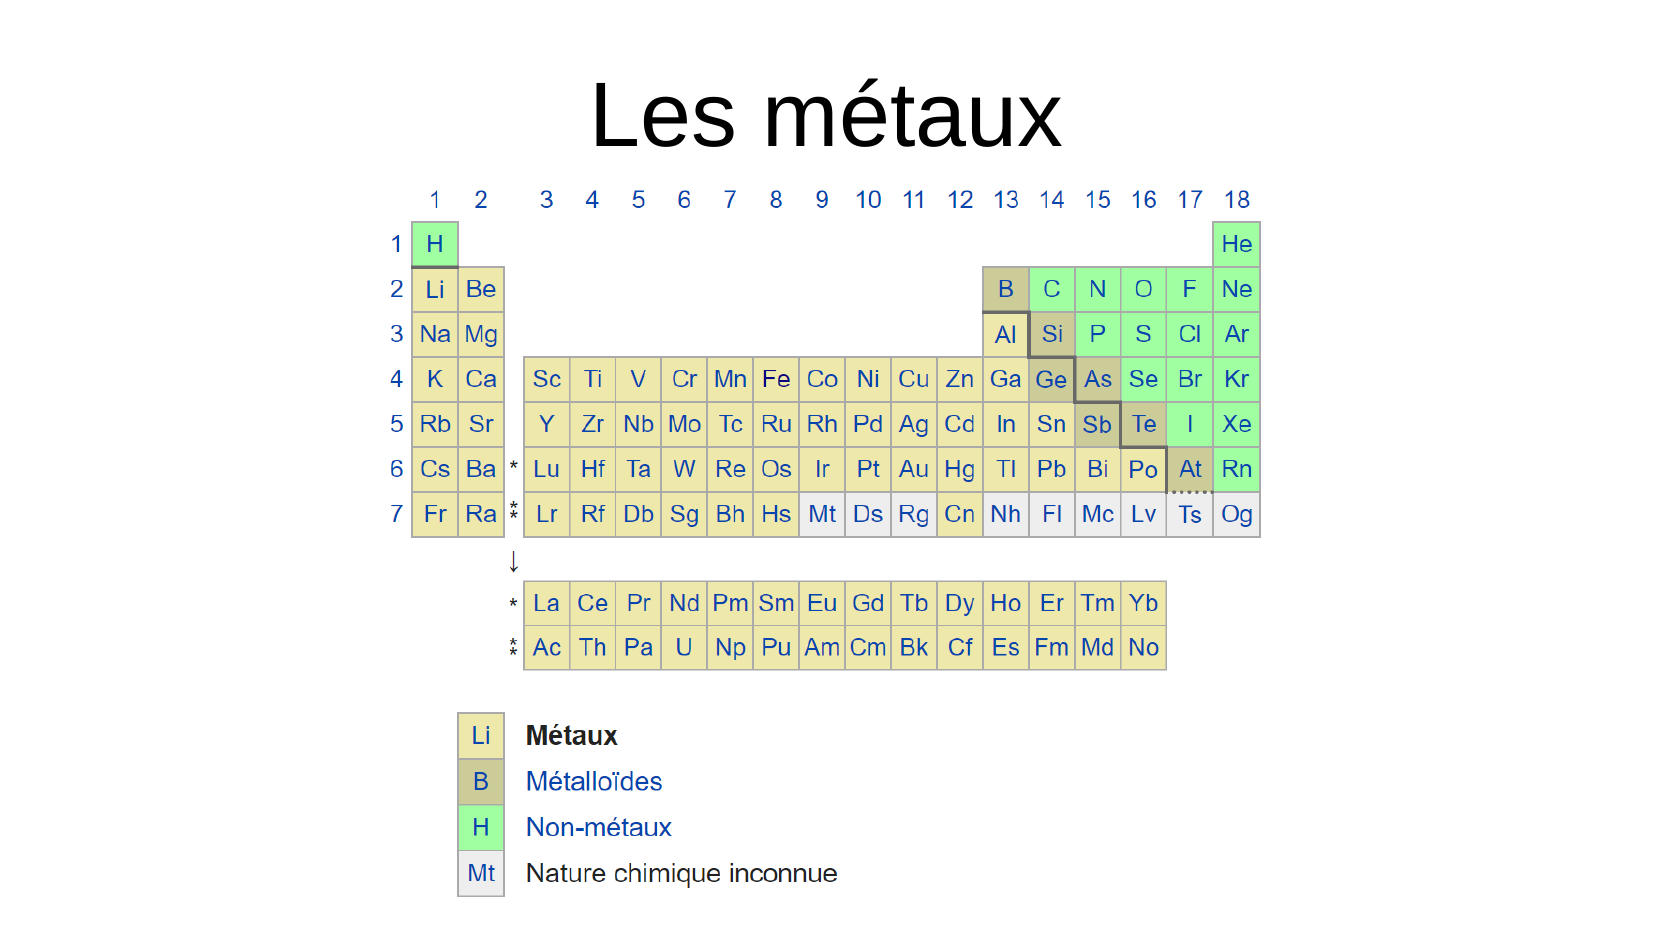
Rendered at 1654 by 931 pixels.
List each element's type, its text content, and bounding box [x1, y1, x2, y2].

picture [377, 176, 1270, 910]
title Les métaux [82, 37, 1571, 193]
